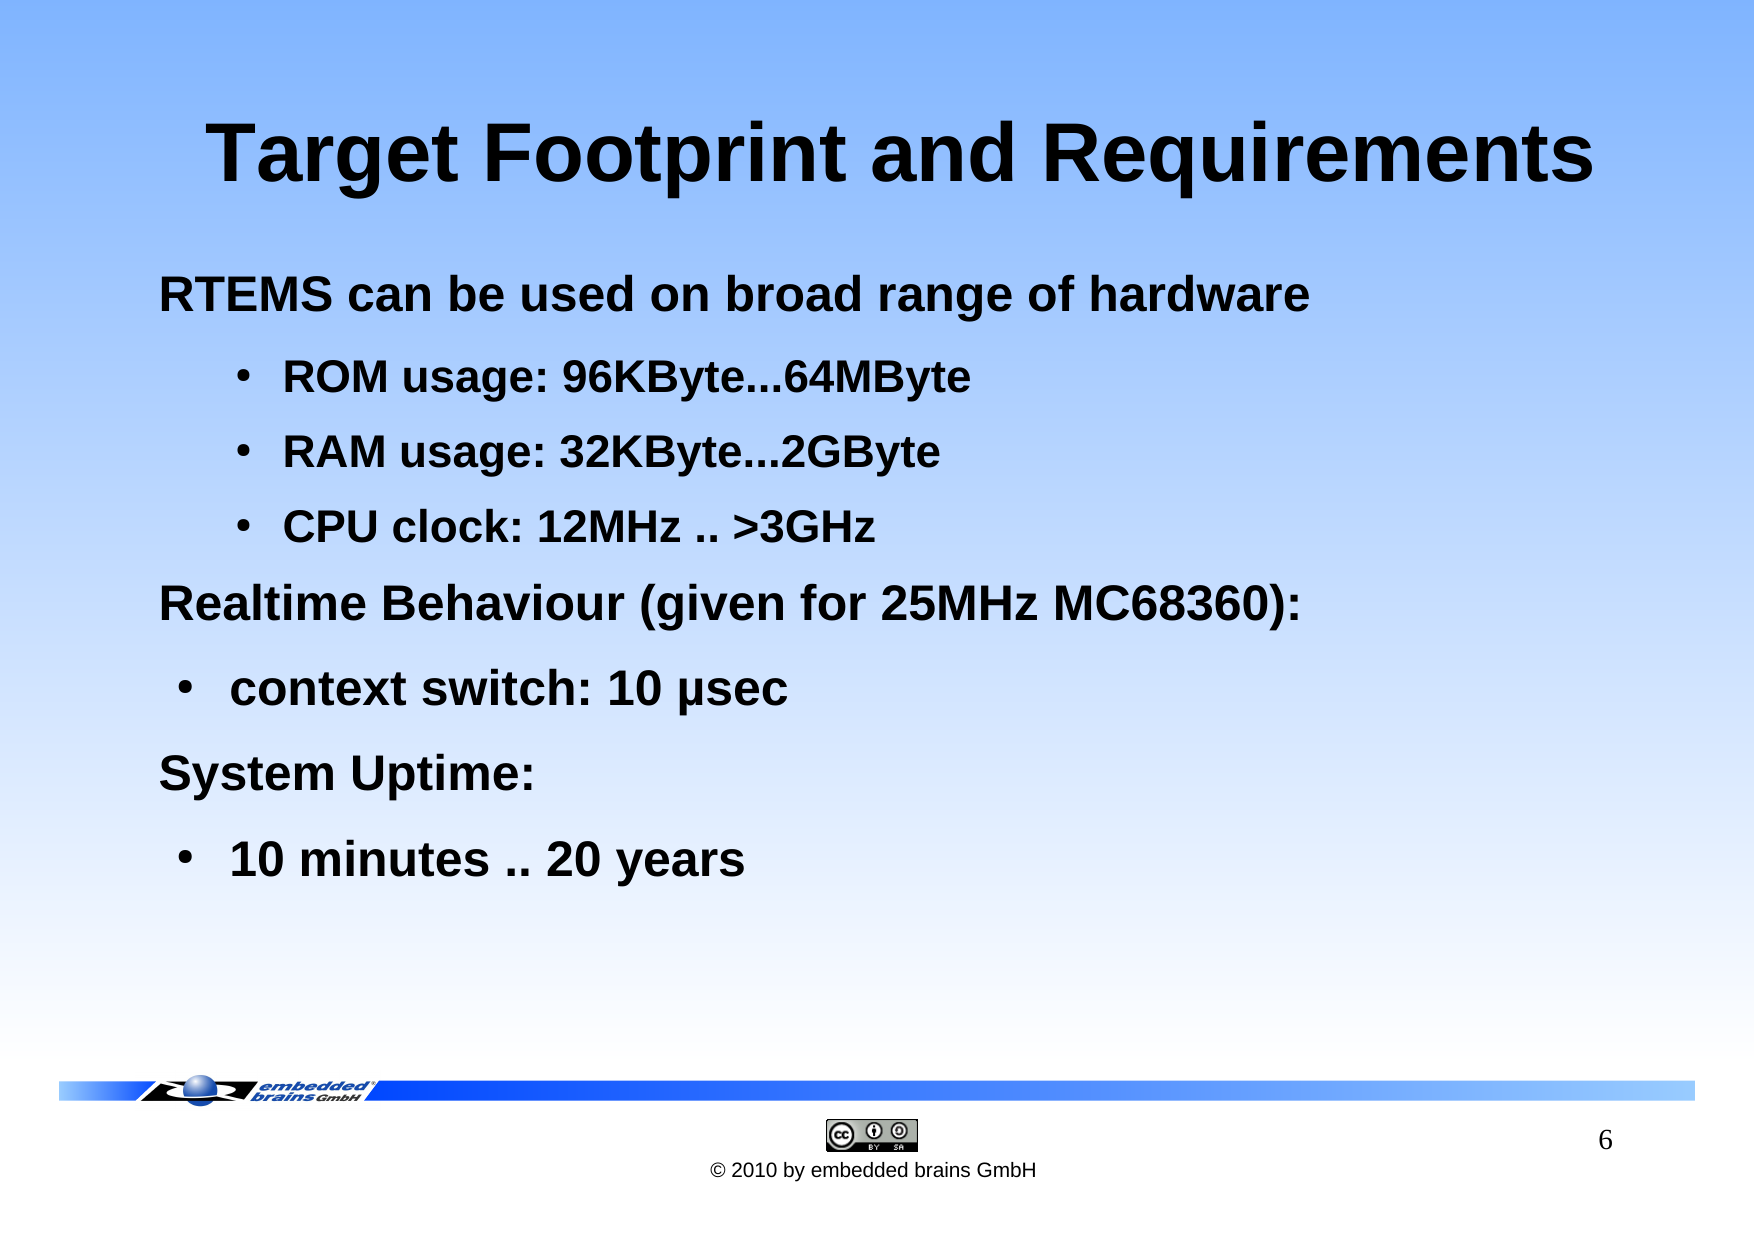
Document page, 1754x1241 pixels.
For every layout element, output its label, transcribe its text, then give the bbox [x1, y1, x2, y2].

picture [826, 1119, 918, 1152]
title Target Footprint and Requirements [147, 59, 1620, 247]
list RTEMS can be used on broad range of hardware ROM usage: 96KByte...64MByte RAM usage: 32KByte...2GByte CPU clock: 12MHz .. >3GHz Realtime Behaviour (given for 25MHz MC68360): context switch: 10 µsec System Uptime: 10 minutes .. 20 years [140, 265, 1565, 1048]
picture [135, 1070, 381, 1111]
